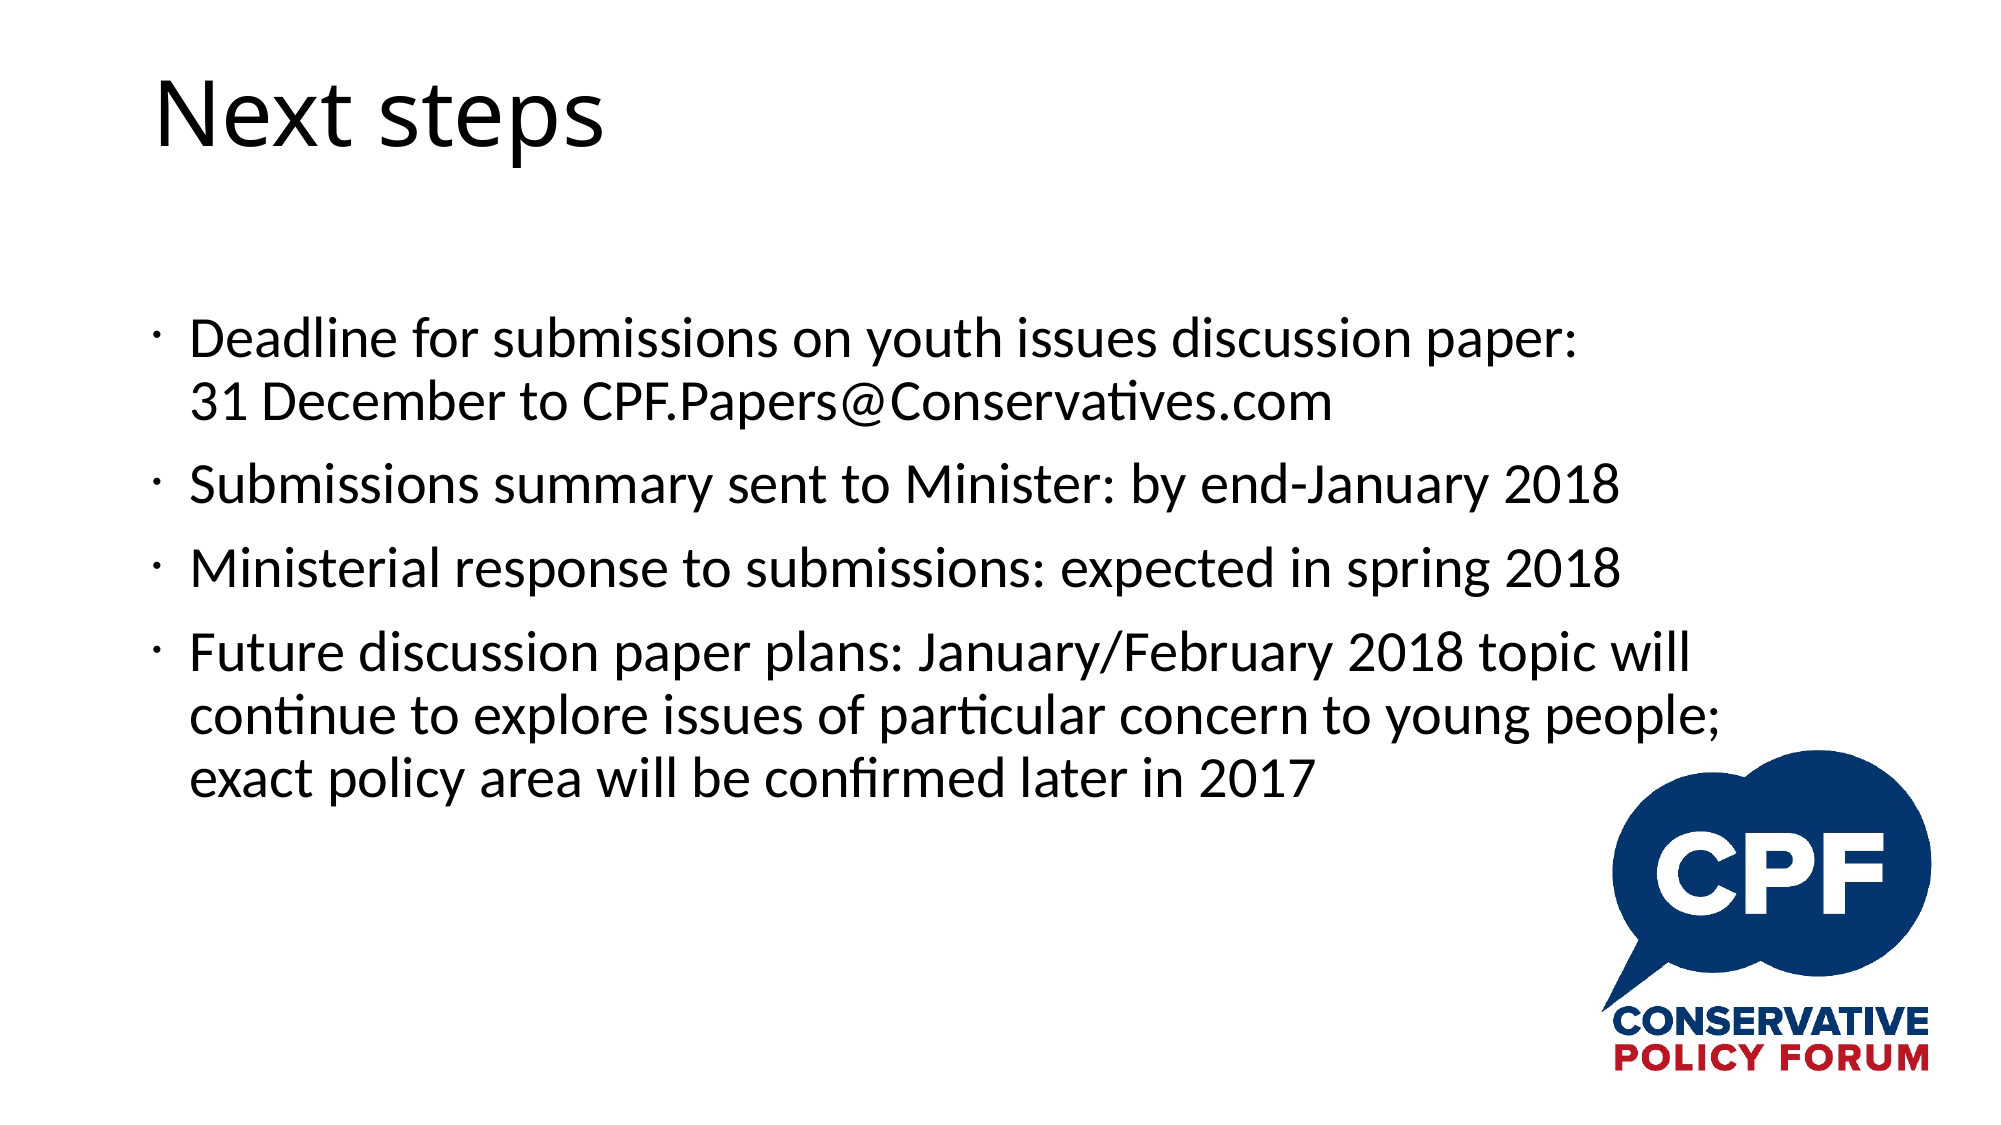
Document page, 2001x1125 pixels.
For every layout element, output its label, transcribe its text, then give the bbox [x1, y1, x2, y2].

list Deadline for submissions on youth issues discussion paper: 31 December to CPF.Papers@Conservatives.com Submissions summary sent to Minister: by end-January 2018 Ministerial response to submissions: expected in spring 2018 Future discussion paper plans: January/February 2018 topic will continue to explore issues of particular concern to young people; exact policy area will be confirmed later in 2017 [137, 299, 1863, 1014]
picture [1582, 718, 1967, 1103]
title Next steps [137, 59, 1863, 278]
